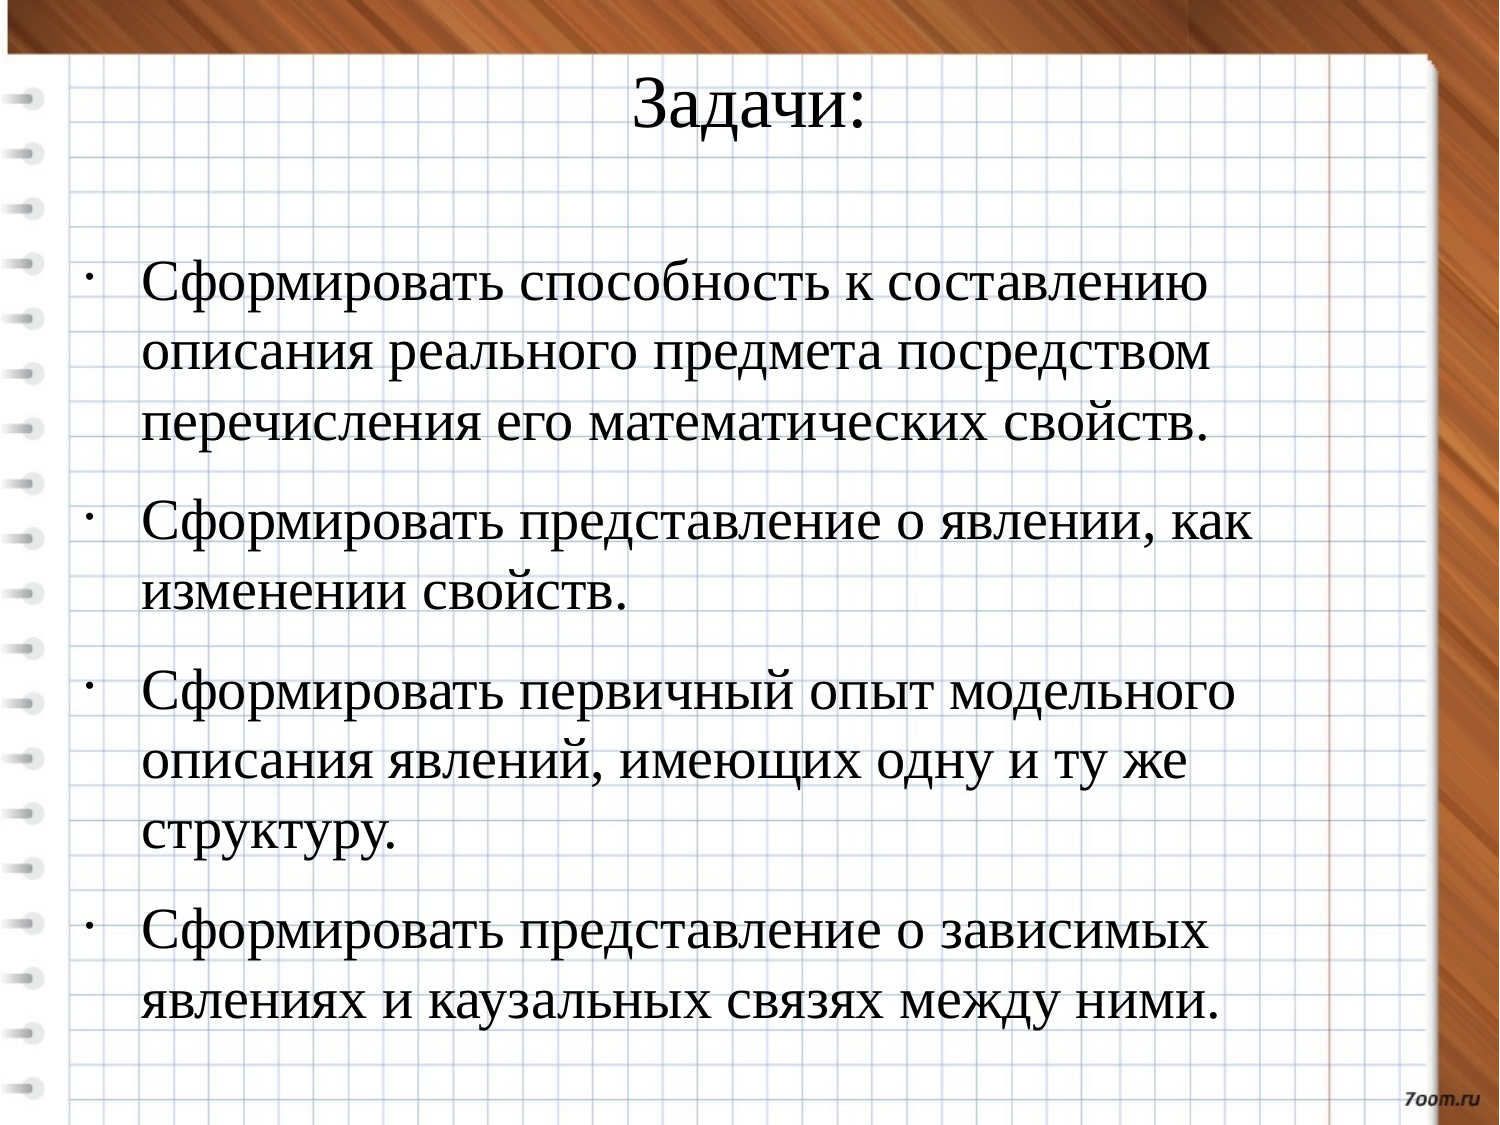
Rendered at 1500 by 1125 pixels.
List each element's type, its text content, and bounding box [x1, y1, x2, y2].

list Сформировать способность к составлению описания реального предмета посредством перечисления его математических свойств. Сформировать представление о явлении, как изменении свойств. Сформировать первичный опыт модельного описания явлений, имеющих одну и ту же структуру. Сформировать представление о зависимых явлениях и каузальных связях между ними. [70, 234, 1421, 977]
picture [1, 0, 1499, 1125]
title Задачи: [75, 45, 1425, 233]
